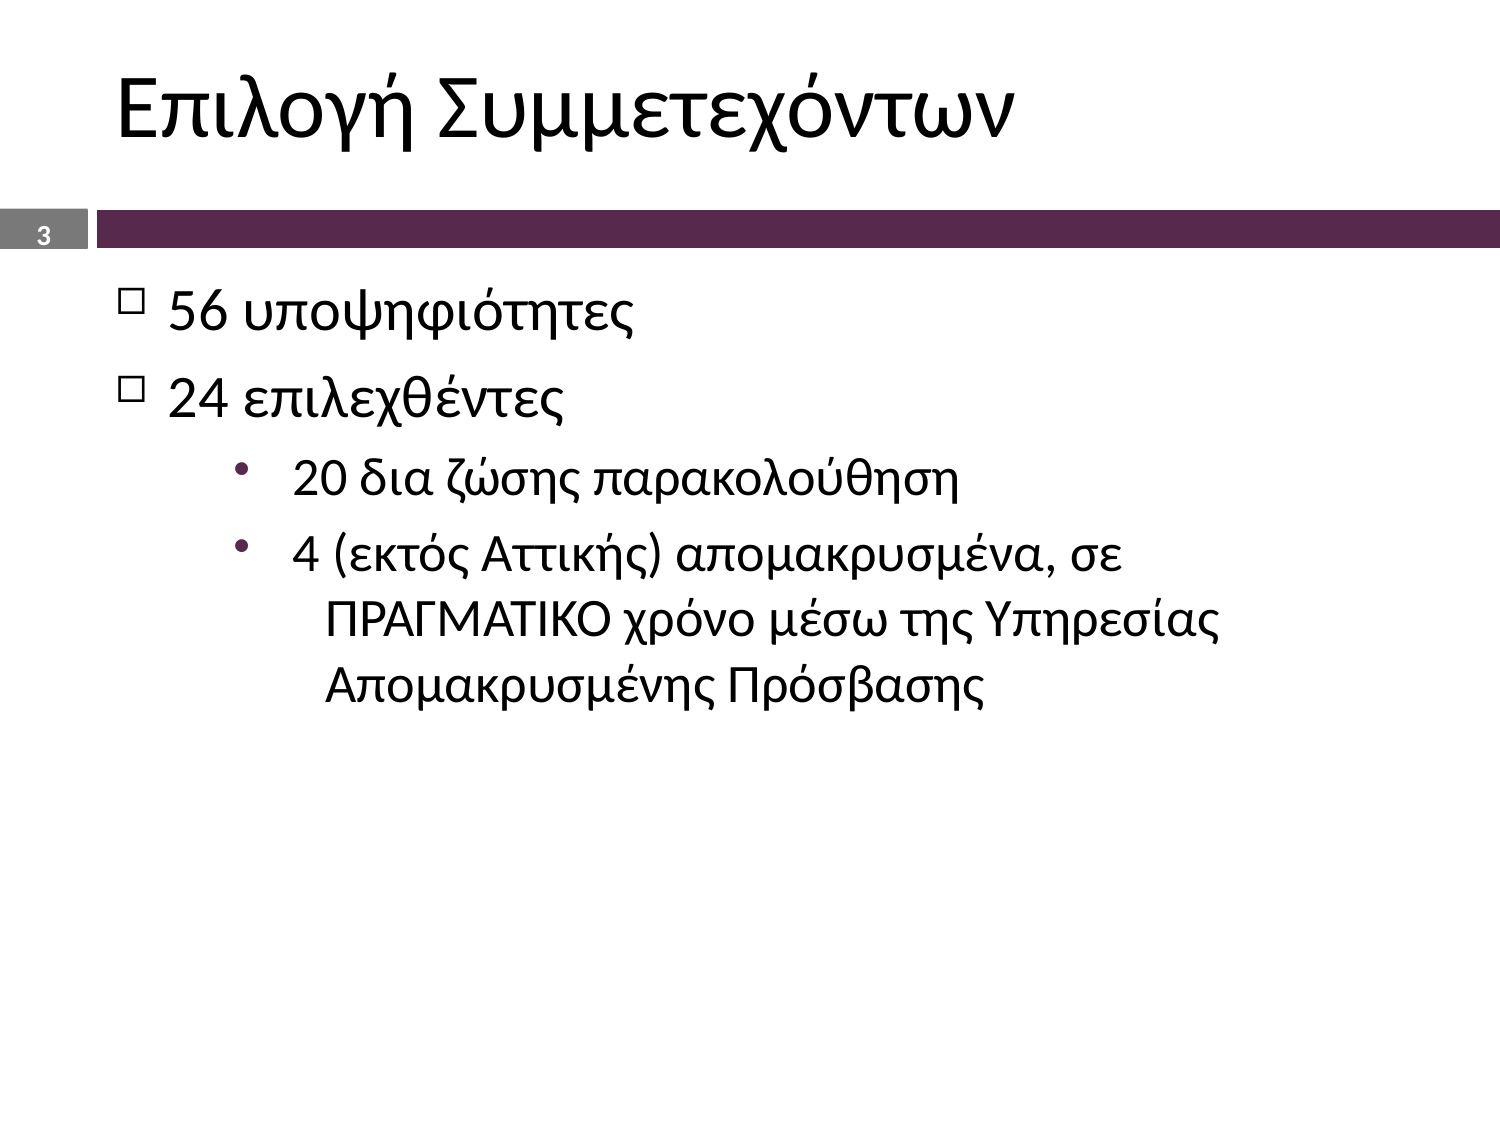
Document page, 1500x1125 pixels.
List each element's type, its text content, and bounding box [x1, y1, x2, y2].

list 56 υποψηφιότητες 24 επιλεχθέντες 20 δια ζώσης παρακολούθηση 4 (εκτός Αττικής) απομακρυσμένα, σε ΠΡΑΓΜΑΤΙΚΟ χρόνο μέσω της Υπηρεσίας Απομακρυσμένης Πρόσβασης [100, 262, 1438, 1000]
text_box [0, 208, 88, 249]
title Επιλογή Συμμετεχόντων [100, 19, 1438, 182]
